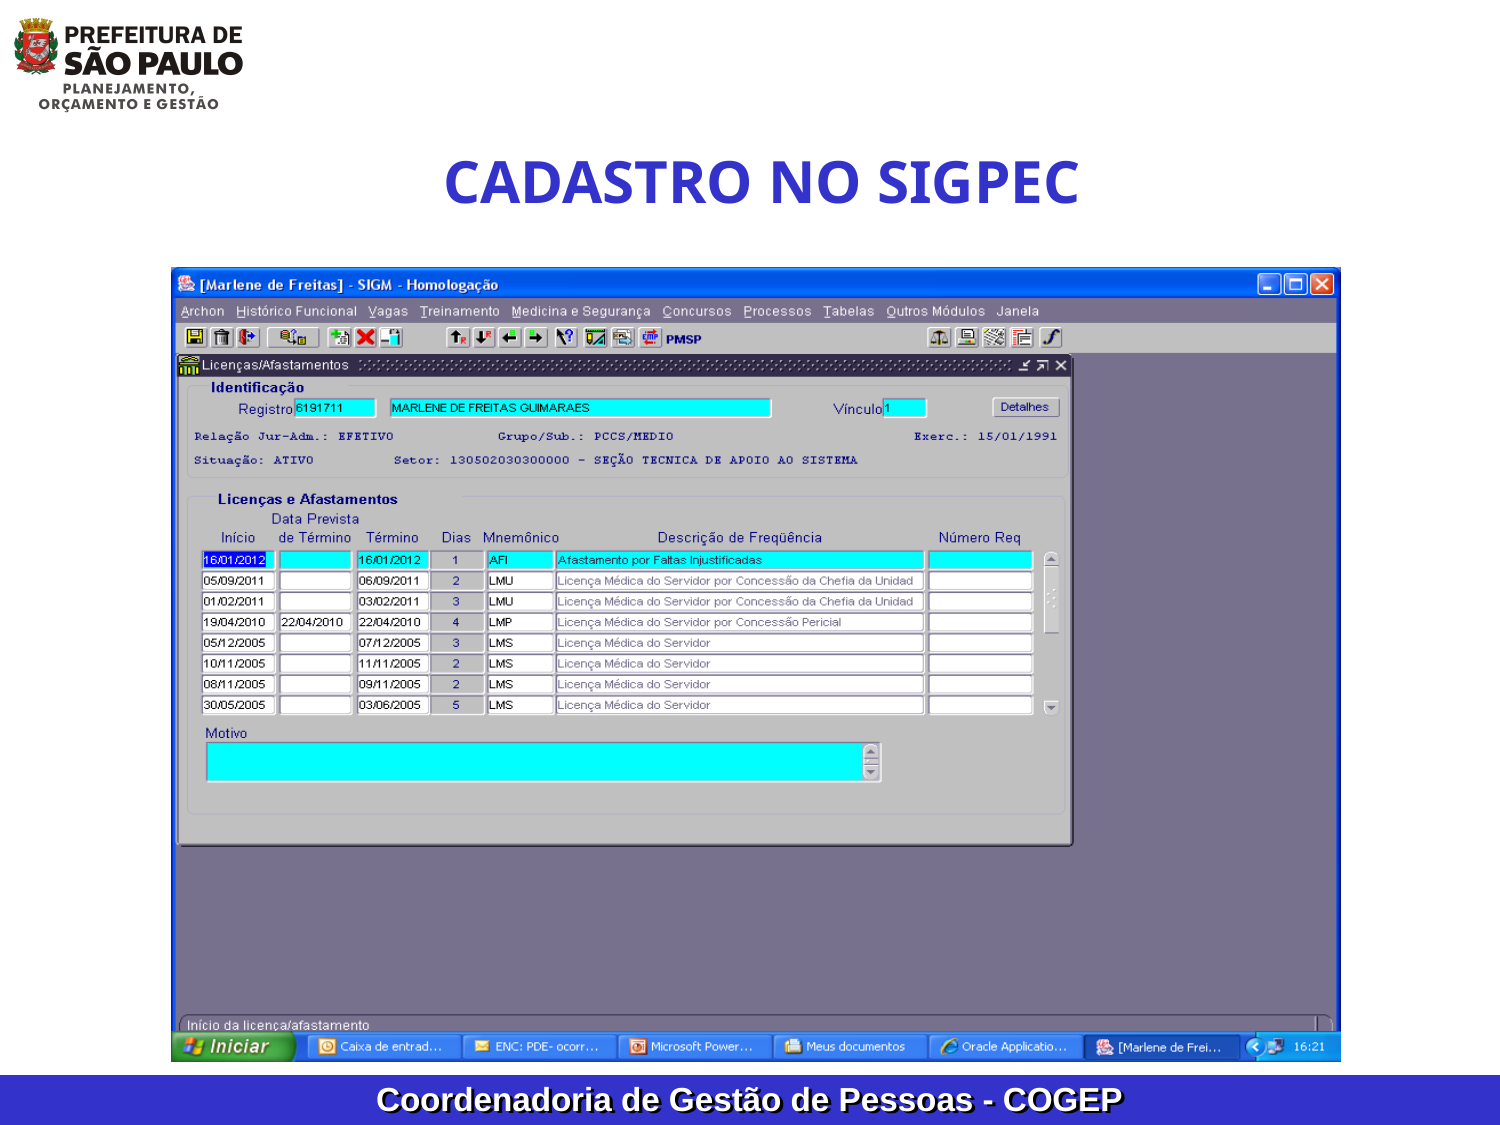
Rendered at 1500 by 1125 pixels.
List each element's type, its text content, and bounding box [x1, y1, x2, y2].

text_box CADASTRO NO SIGPEC [136, 137, 1388, 222]
picture [171, 267, 1341, 1062]
